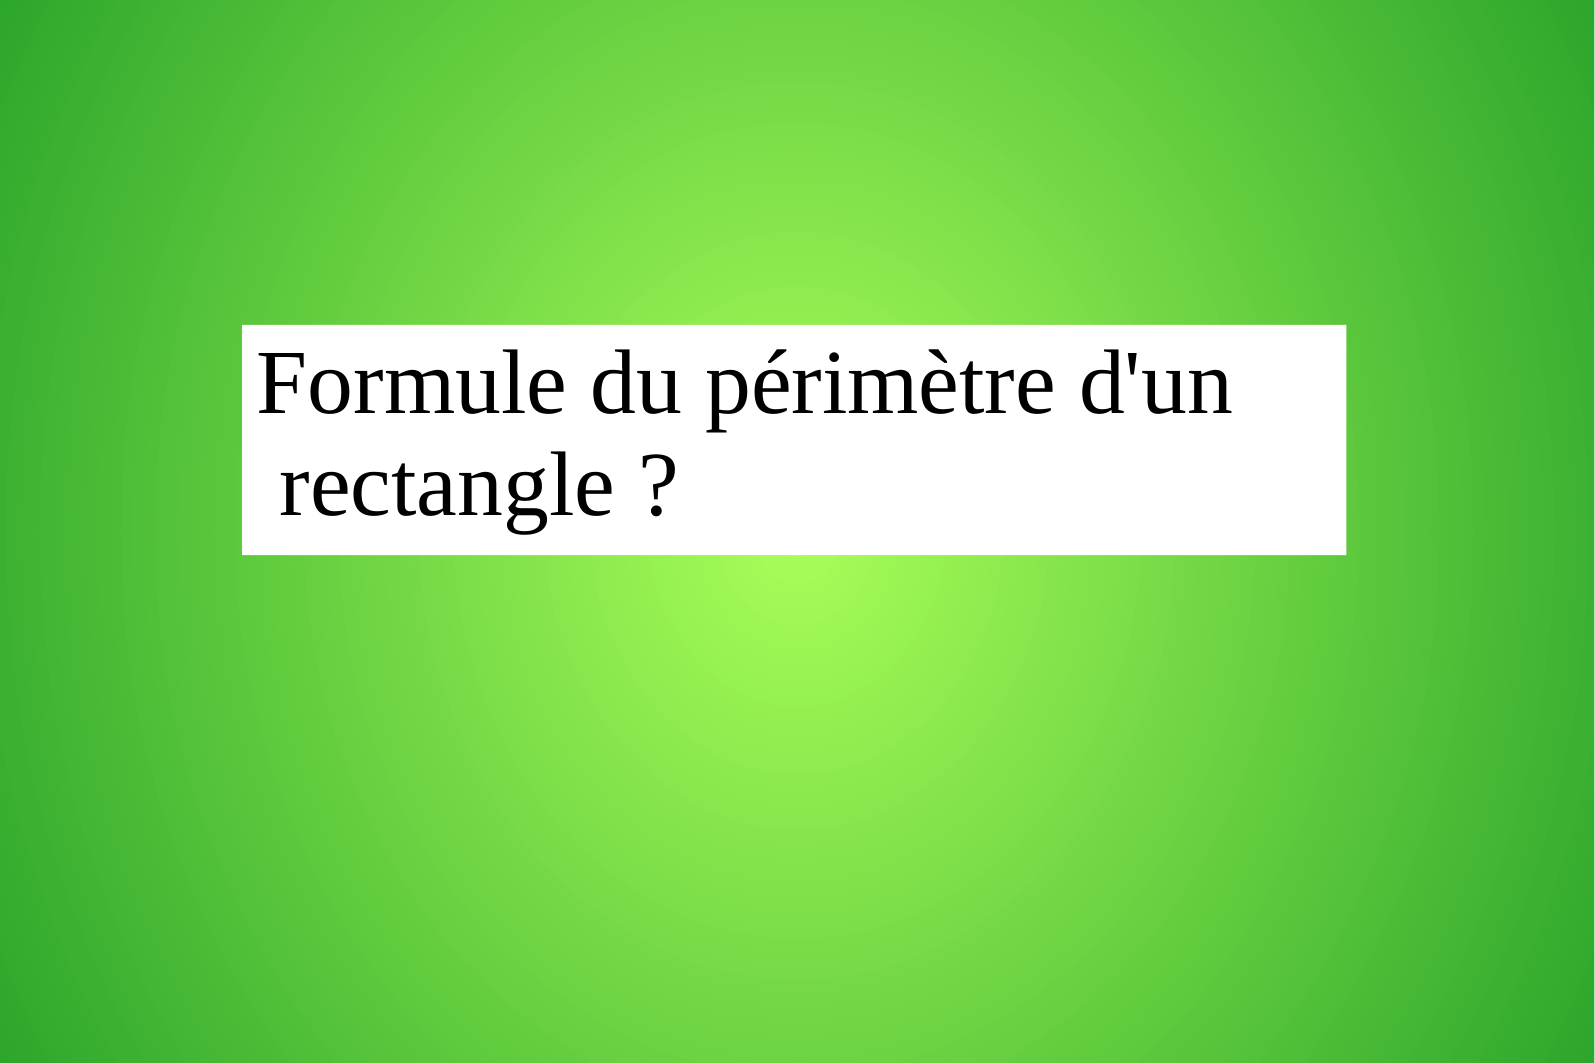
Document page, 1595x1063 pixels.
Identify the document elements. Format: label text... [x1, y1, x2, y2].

text_box Formule du périmètre d'un rectangle ? [242, 324, 1347, 556]
picture [0, 0, 1595, 1063]
